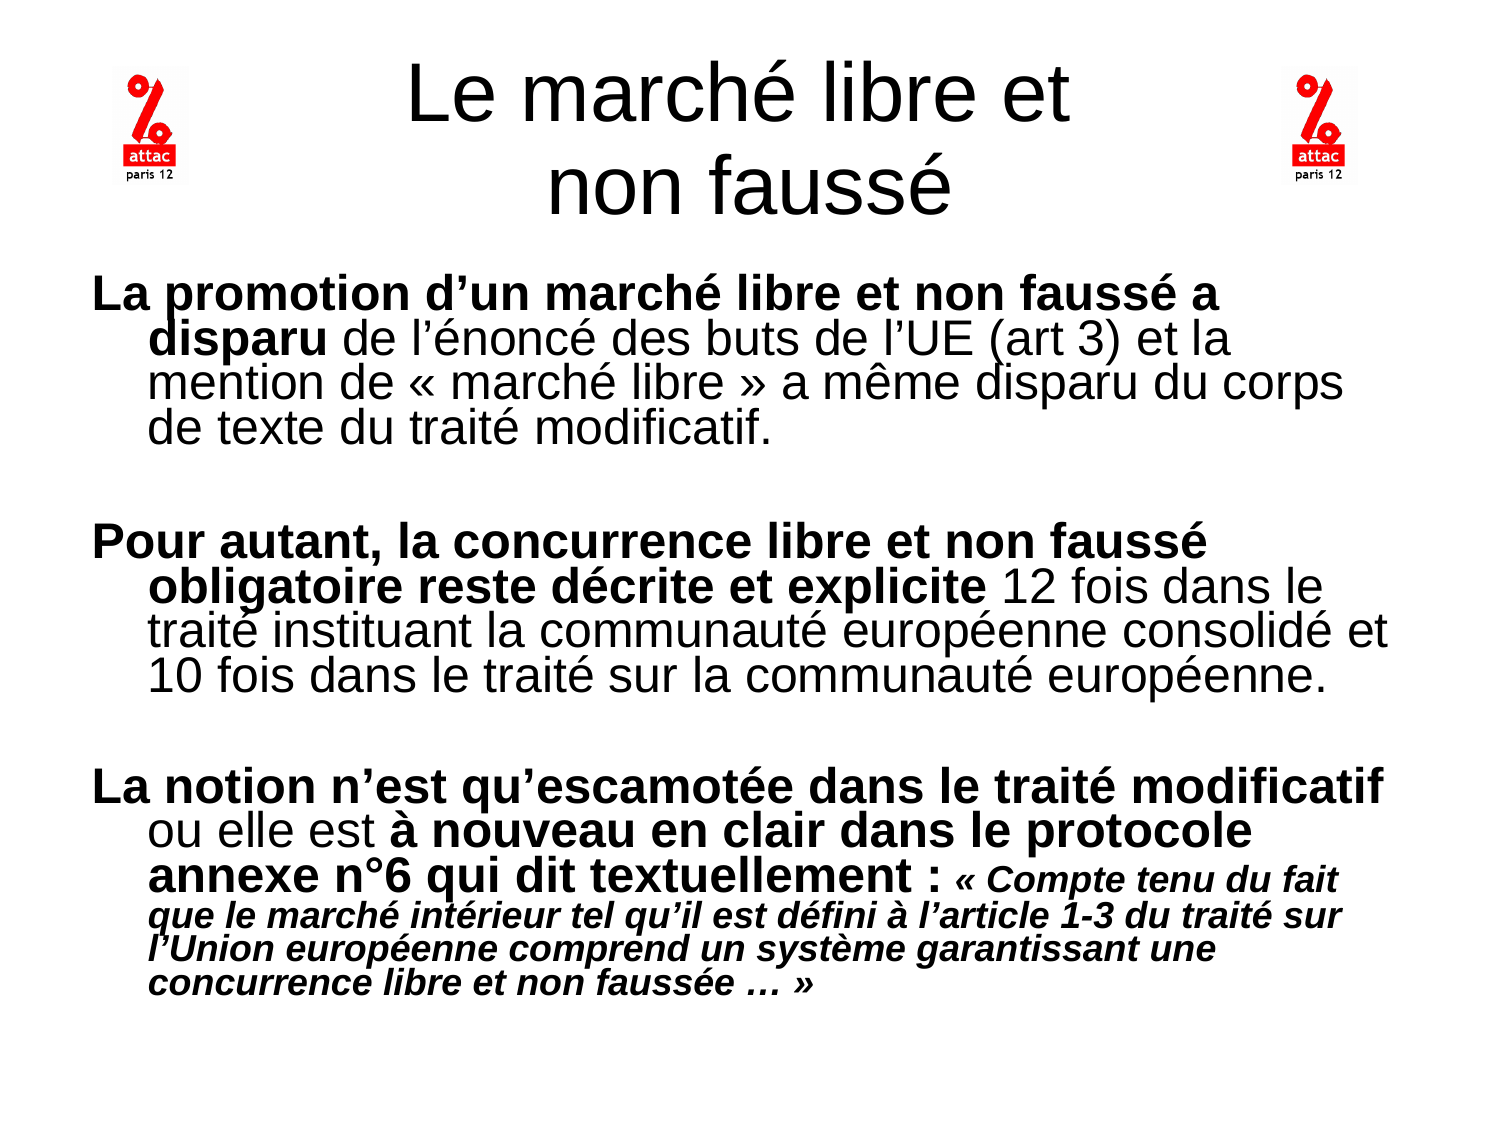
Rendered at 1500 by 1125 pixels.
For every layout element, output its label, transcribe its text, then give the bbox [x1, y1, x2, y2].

picture [112, 66, 189, 185]
list La promotion d’un marché libre et non faussé a disparu de l’énoncé des buts de l’UE (art 3) et la mention de « marché libre » a même disparu du corps de texte du traité modificatif. Pour autant, la concurrence libre et non faussé obligatoire reste décrite et explicite 12 fois dans le traité instituant la communauté européenne consolidé et 10 fois dans le traité sur la communauté européenne. La notion n’est qu’escamotée dans le traité modificatif ou elle est à nouveau en clair dans le protocole annexe n°6 qui dit textuellement : « Compte tenu du fait que le marché intérieur tel qu’il est défini à l’article 1-3 du traité sur l’Union européenne comprend un système garantissant une concurrence libre et non faussée … » [76, 267, 1427, 1071]
title Le marché libre et non faussé [75, 31, 1426, 247]
picture [1281, 66, 1358, 185]
